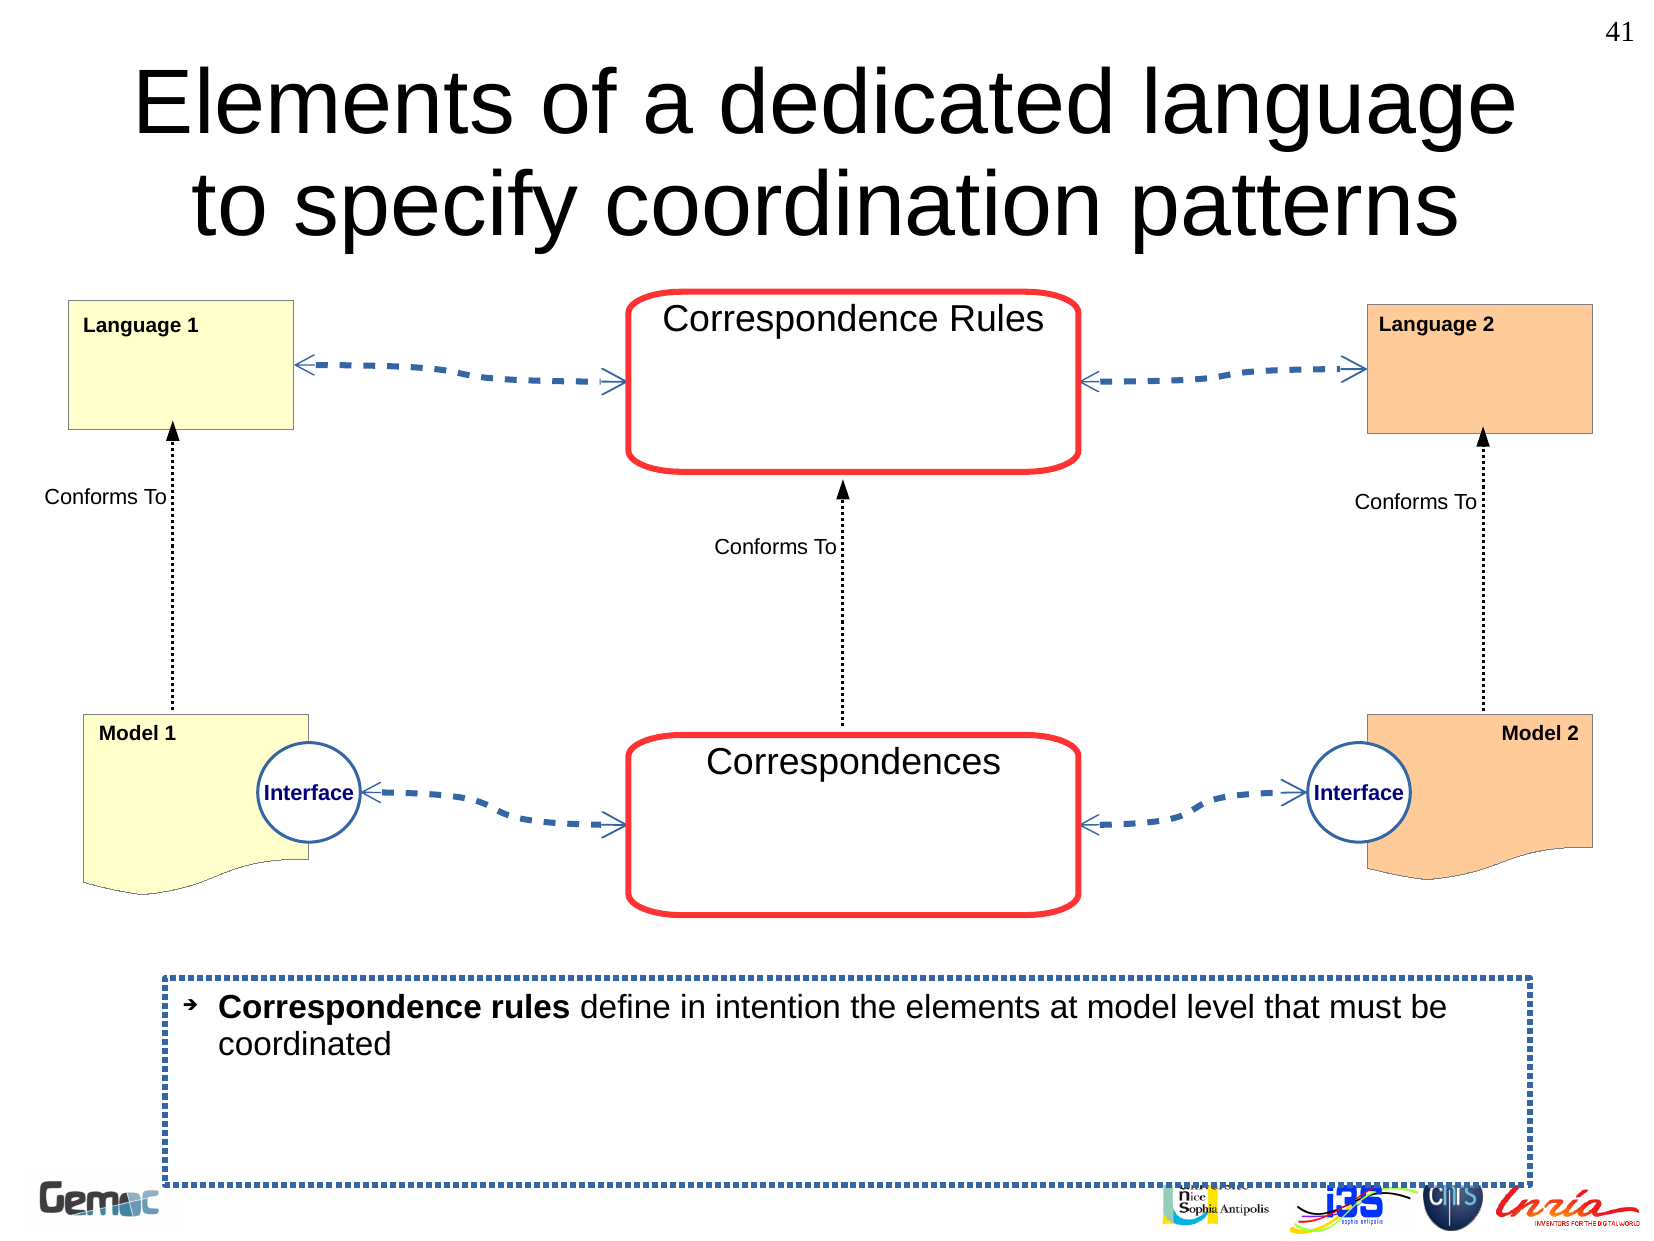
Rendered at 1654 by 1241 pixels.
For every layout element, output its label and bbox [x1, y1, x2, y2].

text_box [628, 291, 1079, 472]
text_box [1307, 714, 1623, 880]
text_box [62, 300, 294, 430]
title [82, 49, 1571, 257]
text_box [628, 735, 1079, 916]
text_box [165, 978, 1531, 1186]
picture [1137, 1167, 1647, 1241]
text_box [83, 714, 361, 895]
text_box [699, 527, 918, 620]
text_box [1358, 304, 1593, 434]
text_box [29, 477, 248, 586]
text_box [1339, 482, 1558, 566]
